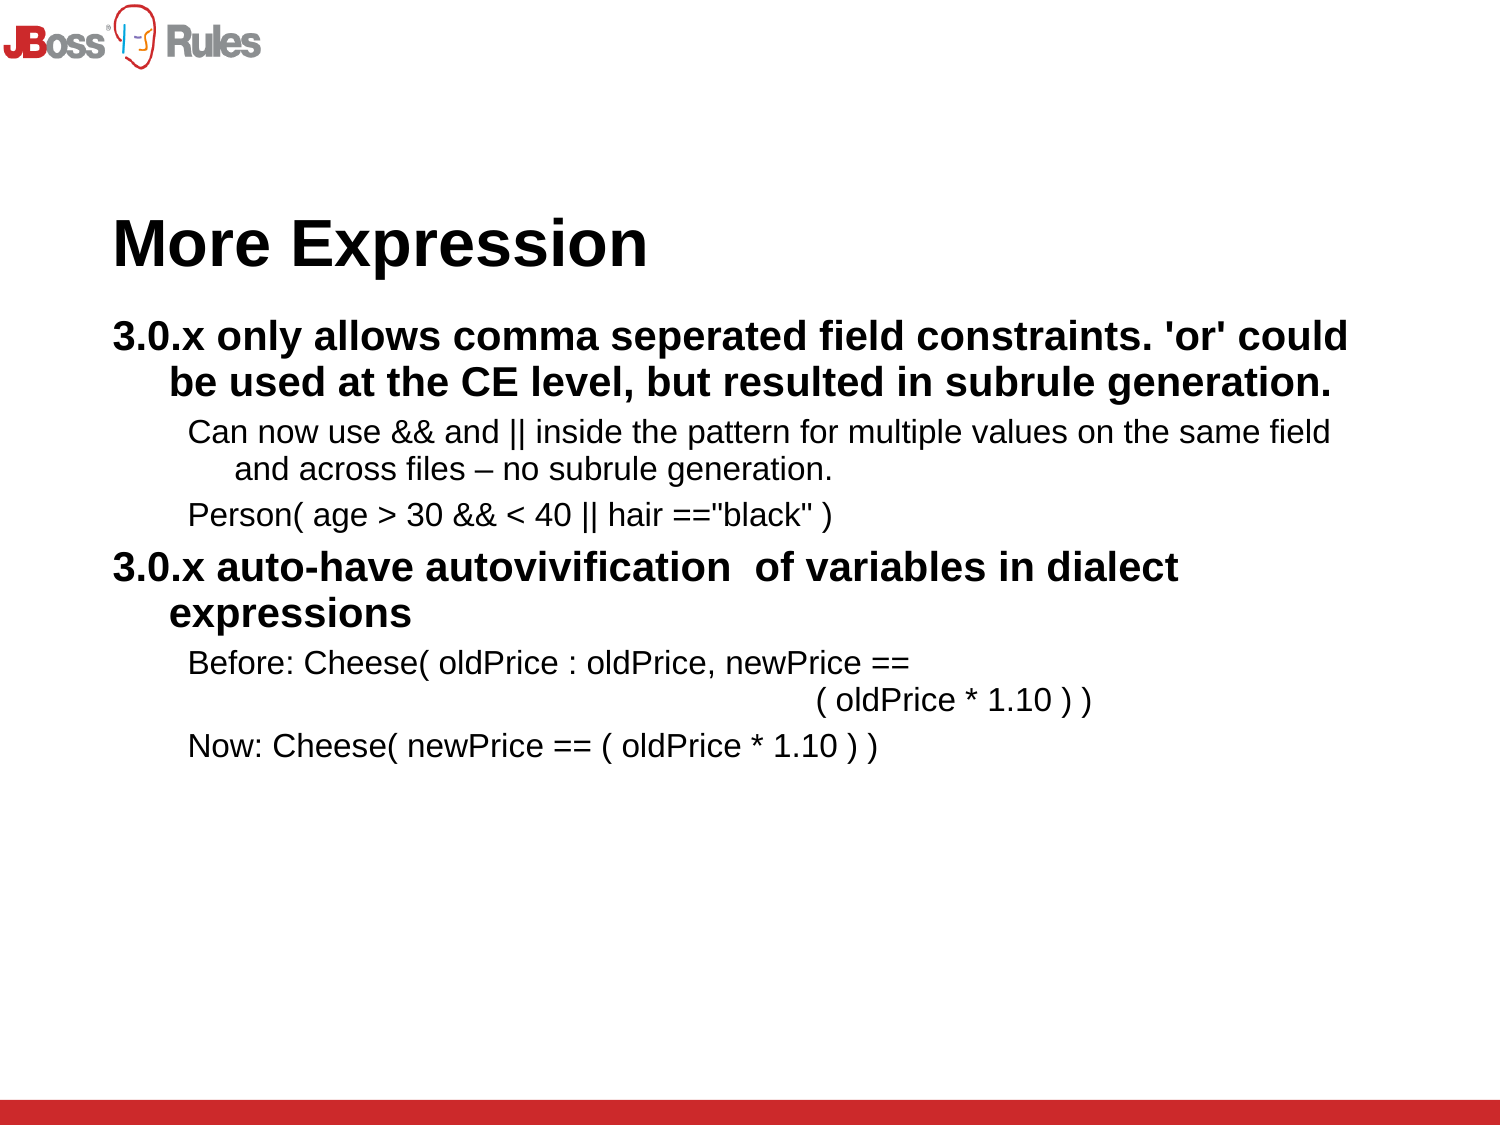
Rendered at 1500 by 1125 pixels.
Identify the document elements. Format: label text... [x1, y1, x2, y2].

list 3.0.x only allows comma seperated field constraints. 'or' could be used at the CE level, but resulted in subrule generation. Can now use && and || inside the pattern for multiple values on the same field and across files – no subrule generation. Person( age > 30 && < 40 || hair =="black" ) 3.0.x auto-have autovivification of variables in dialect expressions Before: Cheese( oldPrice : oldPrice, newPrice == ( oldPrice * 1.10 ) ) Now: Cheese( newPrice == ( oldPrice * 1.10 ) ) [112, 312, 1388, 973]
picture [0, 0, 266, 73]
title More Expression [112, 194, 1388, 293]
